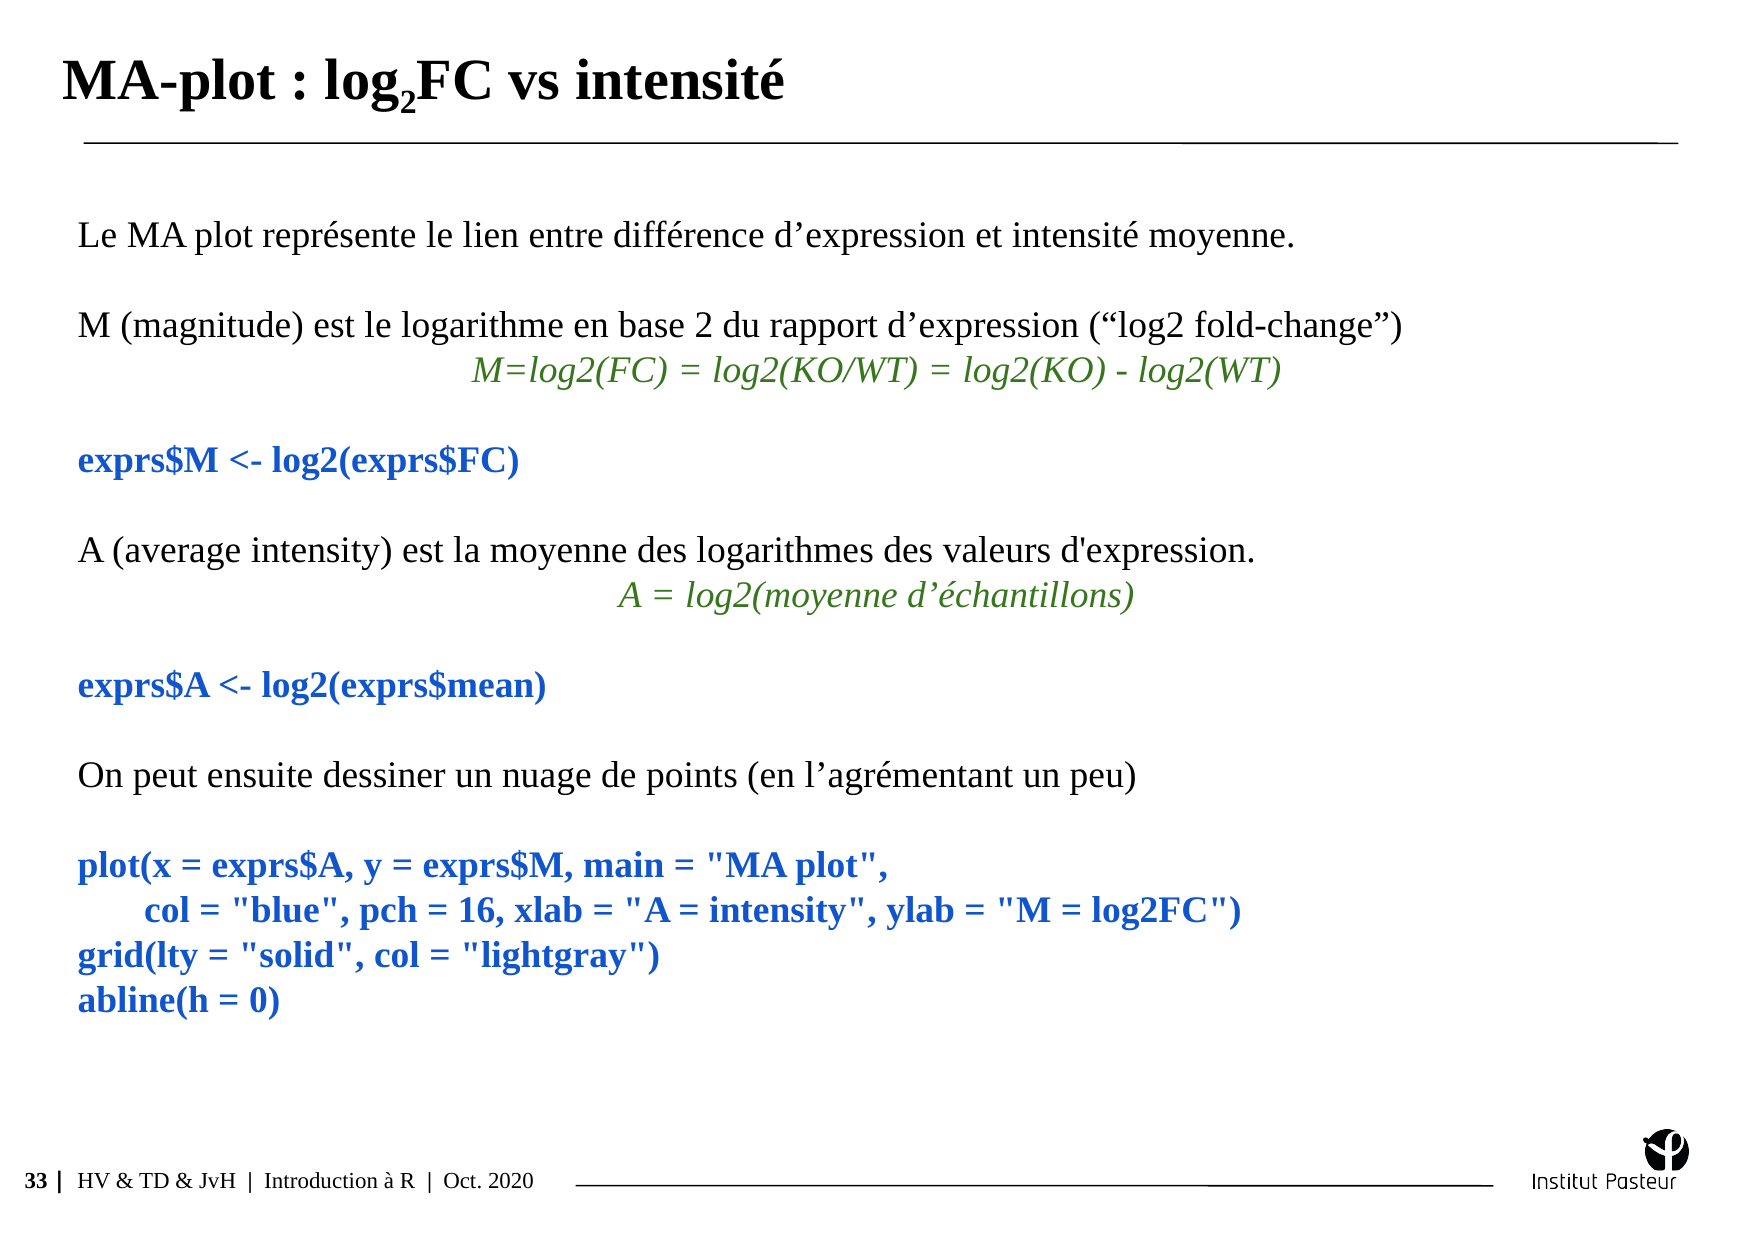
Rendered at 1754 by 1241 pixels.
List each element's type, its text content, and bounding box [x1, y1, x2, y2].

list Le MA plot représente le lien entre différence d’expression et intensité moyenne. M (magnitude) est le logarithme en base 2 du rapport d’expression (“log2 fold-change”) M=log2(FC) = log2(KO/WT) = log2(KO) - log2(WT) exprs$M <- log2(exprs$FC) A (average intensity) est la moyenne des logarithmes des valeurs d'expression. A = log2(moyenne d’échantillons) exprs$A <- log2(exprs$mean) On peut ensuite dessiner un nuage de points (en l’agrémentant un peu) plot(x = exprs$A, y = exprs$M, main = "MA plot", col = "blue", pch = 16, xlab = "A = intensity", ylab = "M = log2FC") grid(lty = "solid", col = "lightgray") abline(h = 0) [62, 194, 1692, 1152]
text_box MA-plot : log2FC vs intensité [62, 2, 1692, 160]
picture [1533, 1152, 1689, 1189]
